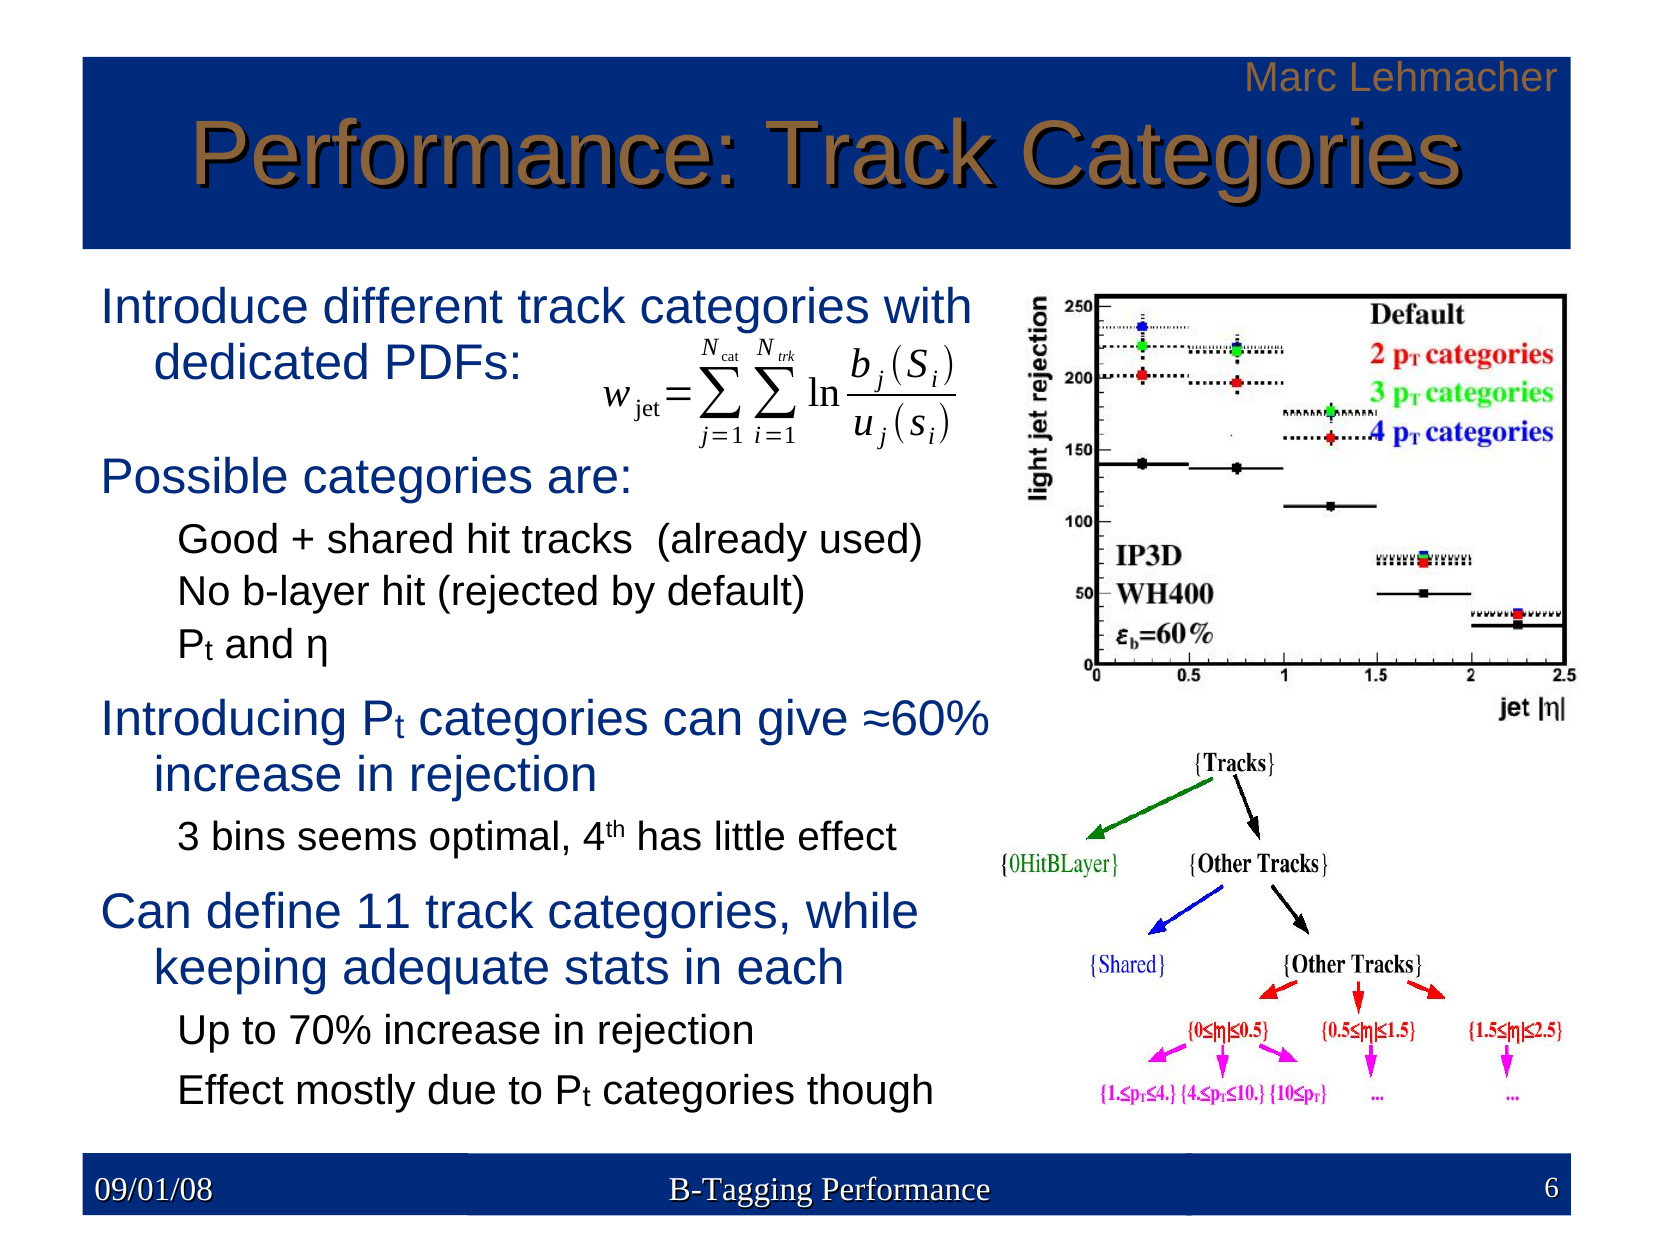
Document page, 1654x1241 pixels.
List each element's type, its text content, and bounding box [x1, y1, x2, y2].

title Performance: Track Categories [82, 56, 1571, 250]
list Introduce different track categories with dedicated PDFs: Possible categories are: Good + shared hit tracks (already used) No b-layer hit (rejected by default) Pt and η Introducing Pt categories can give ≈60% increase in rejection 3 bins seems optimal, 4th has little effect Can define 11 track categories, while keeping adequate stats in each Up to 70% increase in rejection Effect mostly due to Pt categories though [82, 278, 1069, 1146]
list Marc Lehmacher [1211, 53, 1558, 117]
picture [1069, 288, 1579, 722]
picture [1069, 744, 1564, 1105]
chart [594, 333, 965, 450]
